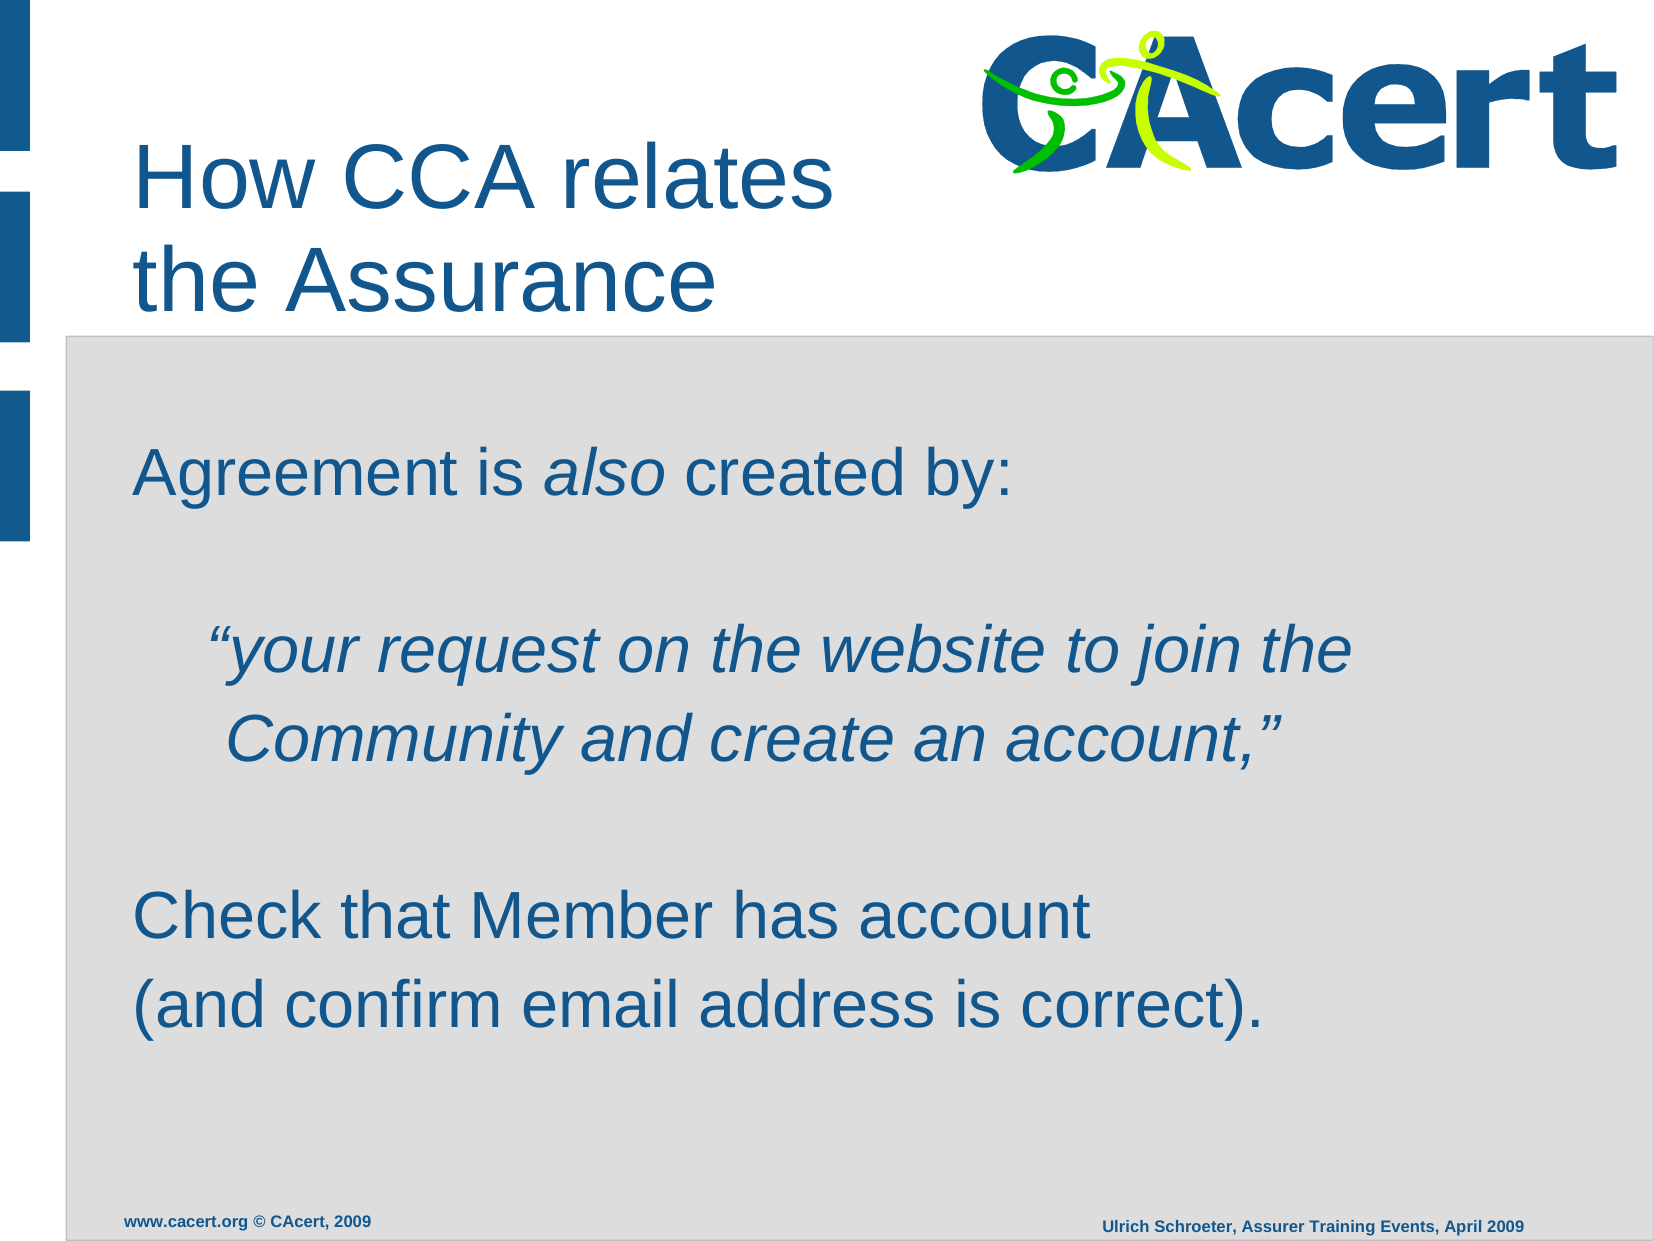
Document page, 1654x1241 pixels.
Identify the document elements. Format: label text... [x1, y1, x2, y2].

text_box Agreement is also created by: “your request on the website to join the Community and create an account,” Check that Member has account (and confirm email address is correct). [118, 413, 1597, 1228]
text_box How CCA relates the Assurance [118, 118, 852, 339]
